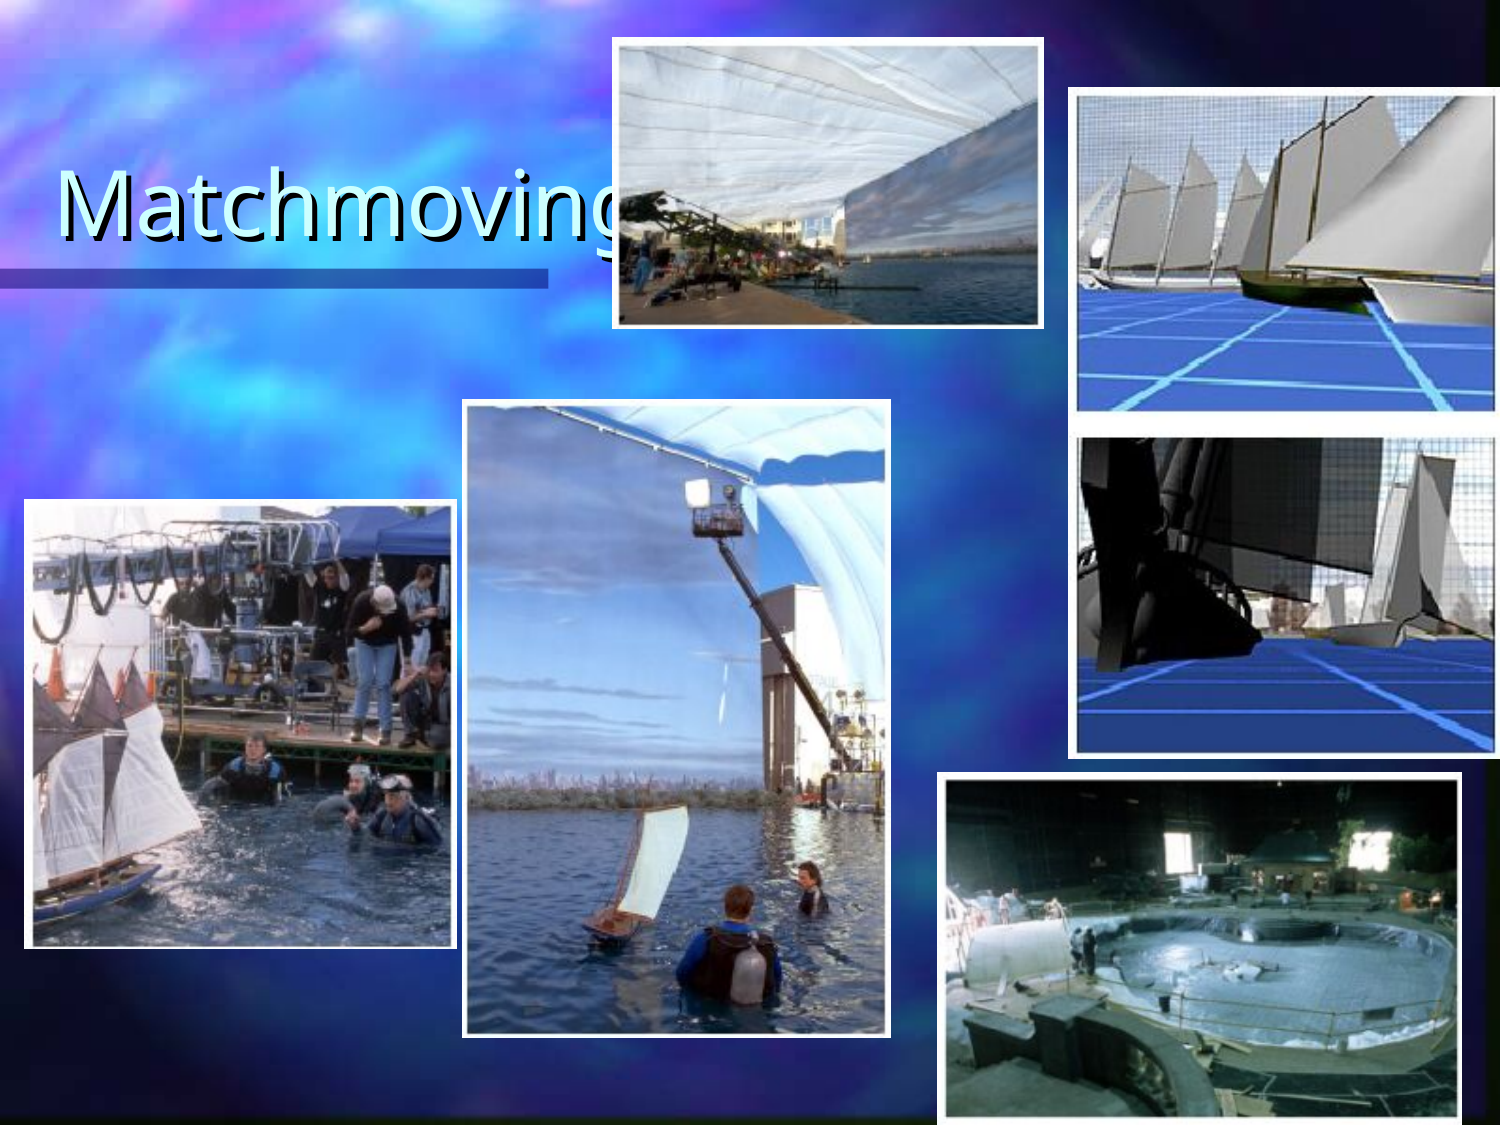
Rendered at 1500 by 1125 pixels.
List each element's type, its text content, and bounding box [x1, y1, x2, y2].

picture [0, 0, 1500, 1125]
title Matchmoving [1044, 74, 1313, 263]
title Matchmoving [37, 74, 612, 263]
